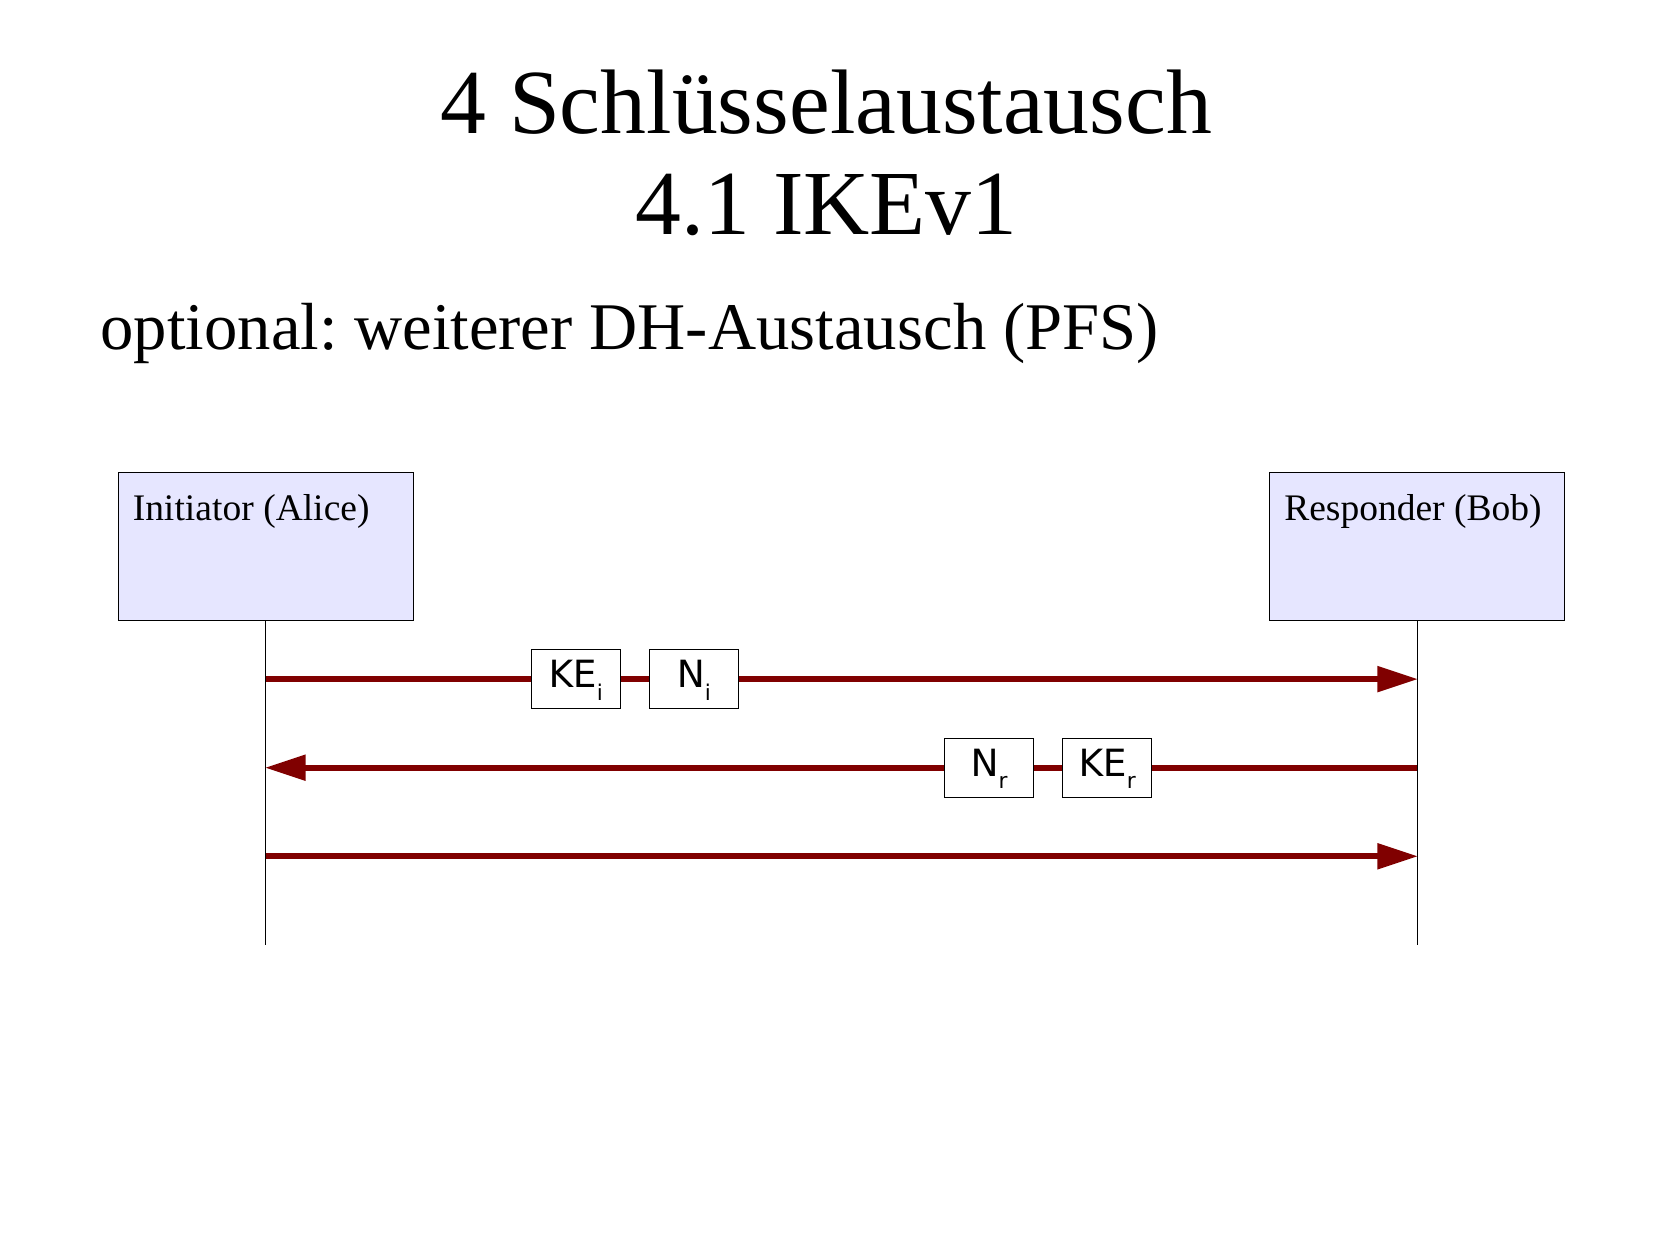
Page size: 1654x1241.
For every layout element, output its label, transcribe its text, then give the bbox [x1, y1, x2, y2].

text_box Responder (Bob) [1269, 472, 1565, 621]
text_box Nr [944, 738, 1034, 798]
text_box Initiator (Alice) [118, 472, 414, 621]
list optional: weiterer DH-Austausch (PFS) [82, 290, 1571, 1109]
text_box Ni [649, 649, 739, 709]
text_box KEi [531, 649, 621, 709]
text_box KEr [1062, 738, 1152, 798]
title 4 Schlüsselaustausch 4.1 IKEv1 [82, 49, 1571, 257]
